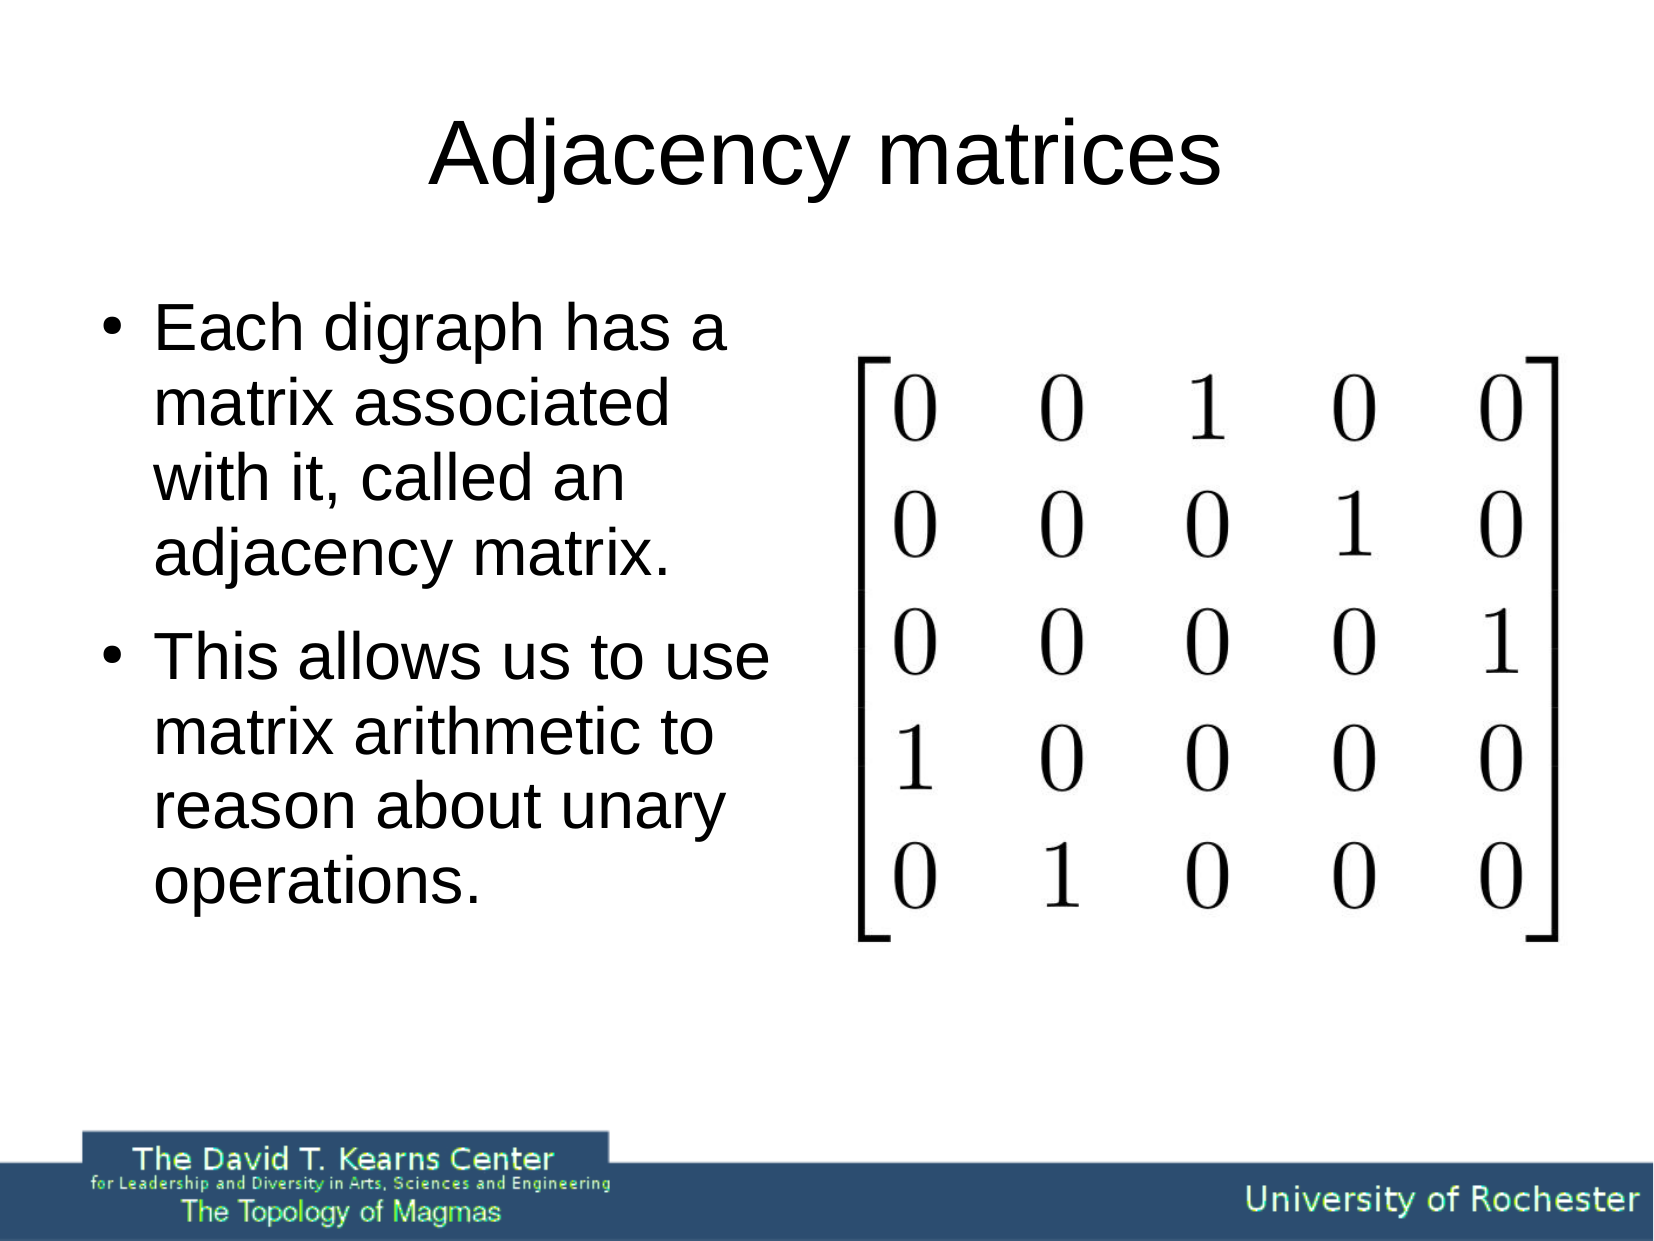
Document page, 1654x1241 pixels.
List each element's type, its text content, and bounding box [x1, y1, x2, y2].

title Adjacency matrices [82, 49, 1571, 257]
picture [0, 0, 1654, 1241]
list Each digraph has a matrix associated with it, called an adjacency matrix. This allows us to use matrix arithmetic to reason about unary operations. [82, 290, 809, 1010]
